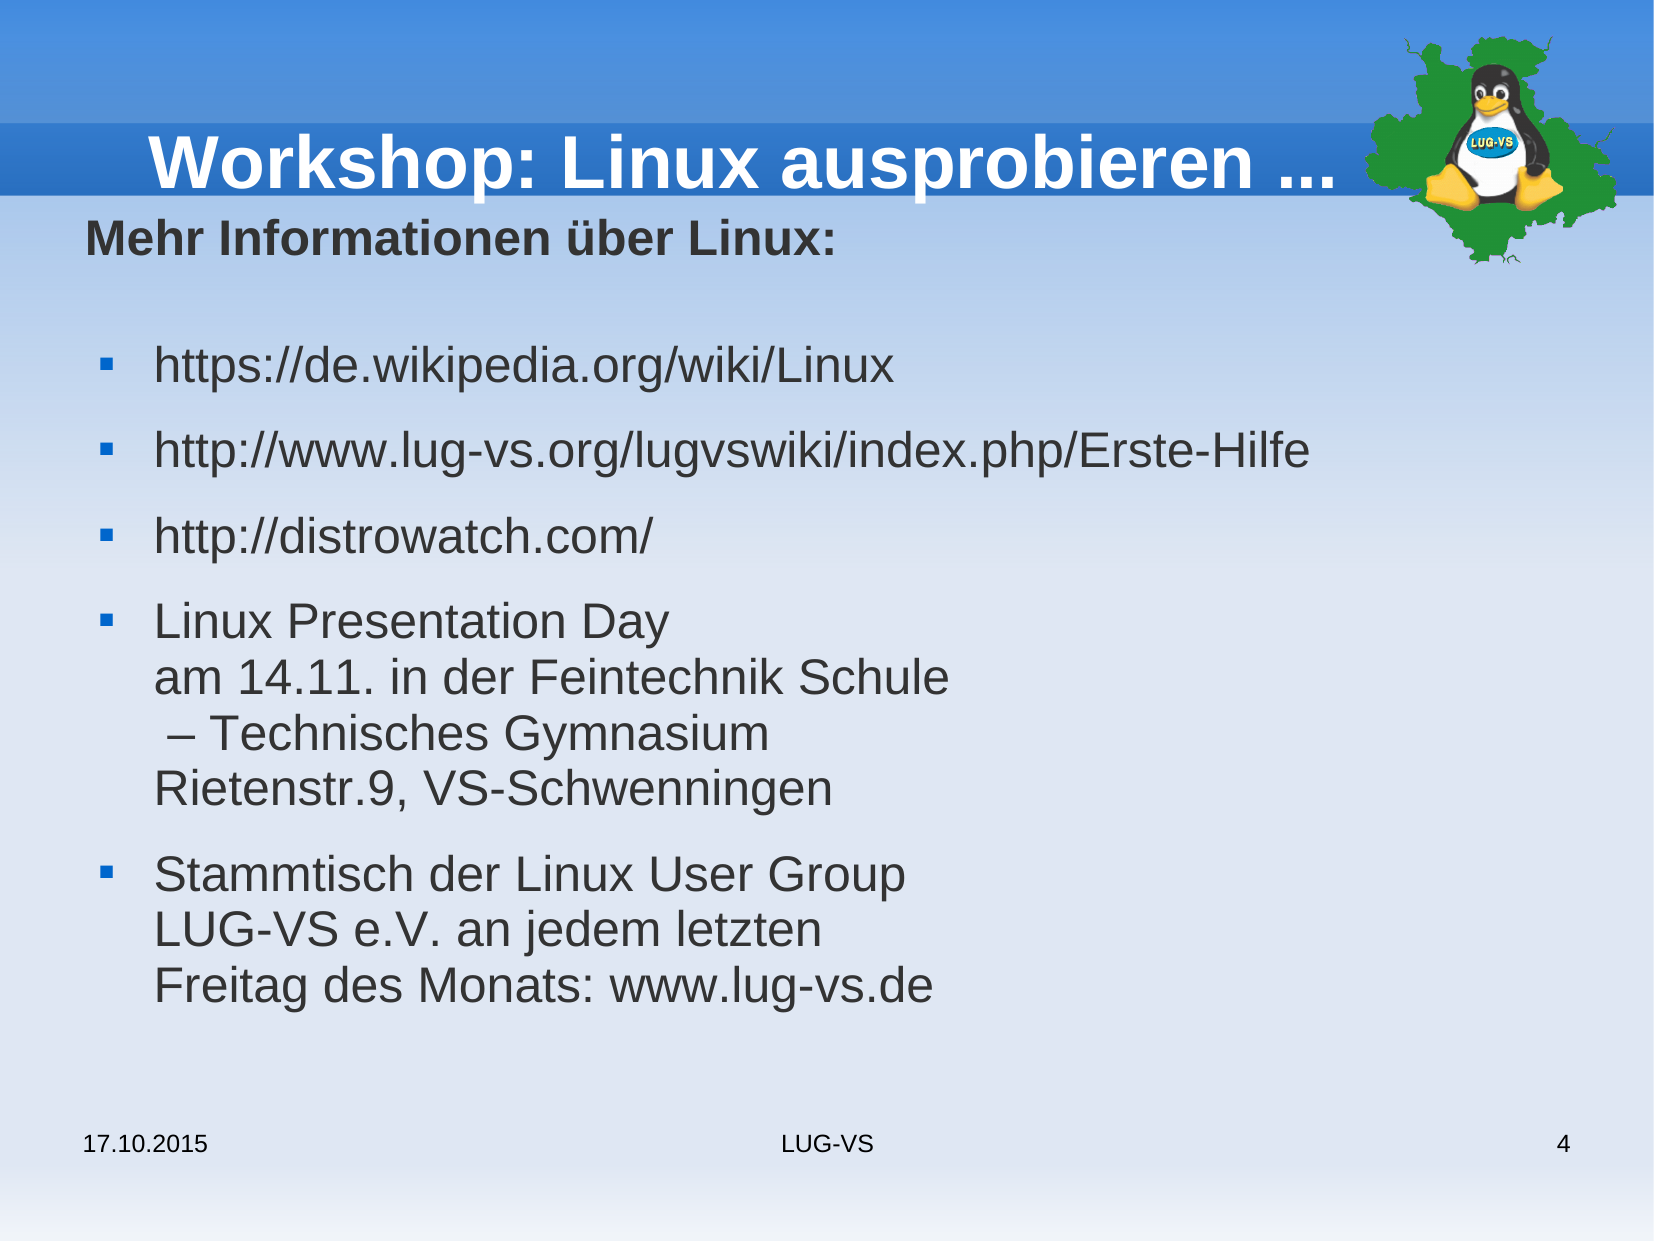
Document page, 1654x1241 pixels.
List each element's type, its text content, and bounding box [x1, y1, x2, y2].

title Workshop: Linux ausprobieren ... [0, 59, 1489, 267]
picture [0, 0, 1654, 1241]
text_box Mehr Informationen über Linux: [14, 209, 981, 267]
list https://de.wikipedia.org/wiki/Linux http://www.lug-vs.org/lugvswiki/index.php/Erste-Hilfe http://distrowatch.com/ Linux Presentation Day am 14.11. in der Feintechnik Schule – Technisches Gymnasium Rietenstr.9, VS-Schwenningen Stammtisch der Linux User Group LUG-VS e.V. an jedem letzten Freitag des Monats: www.lug-vs.de [82, 337, 1571, 1109]
